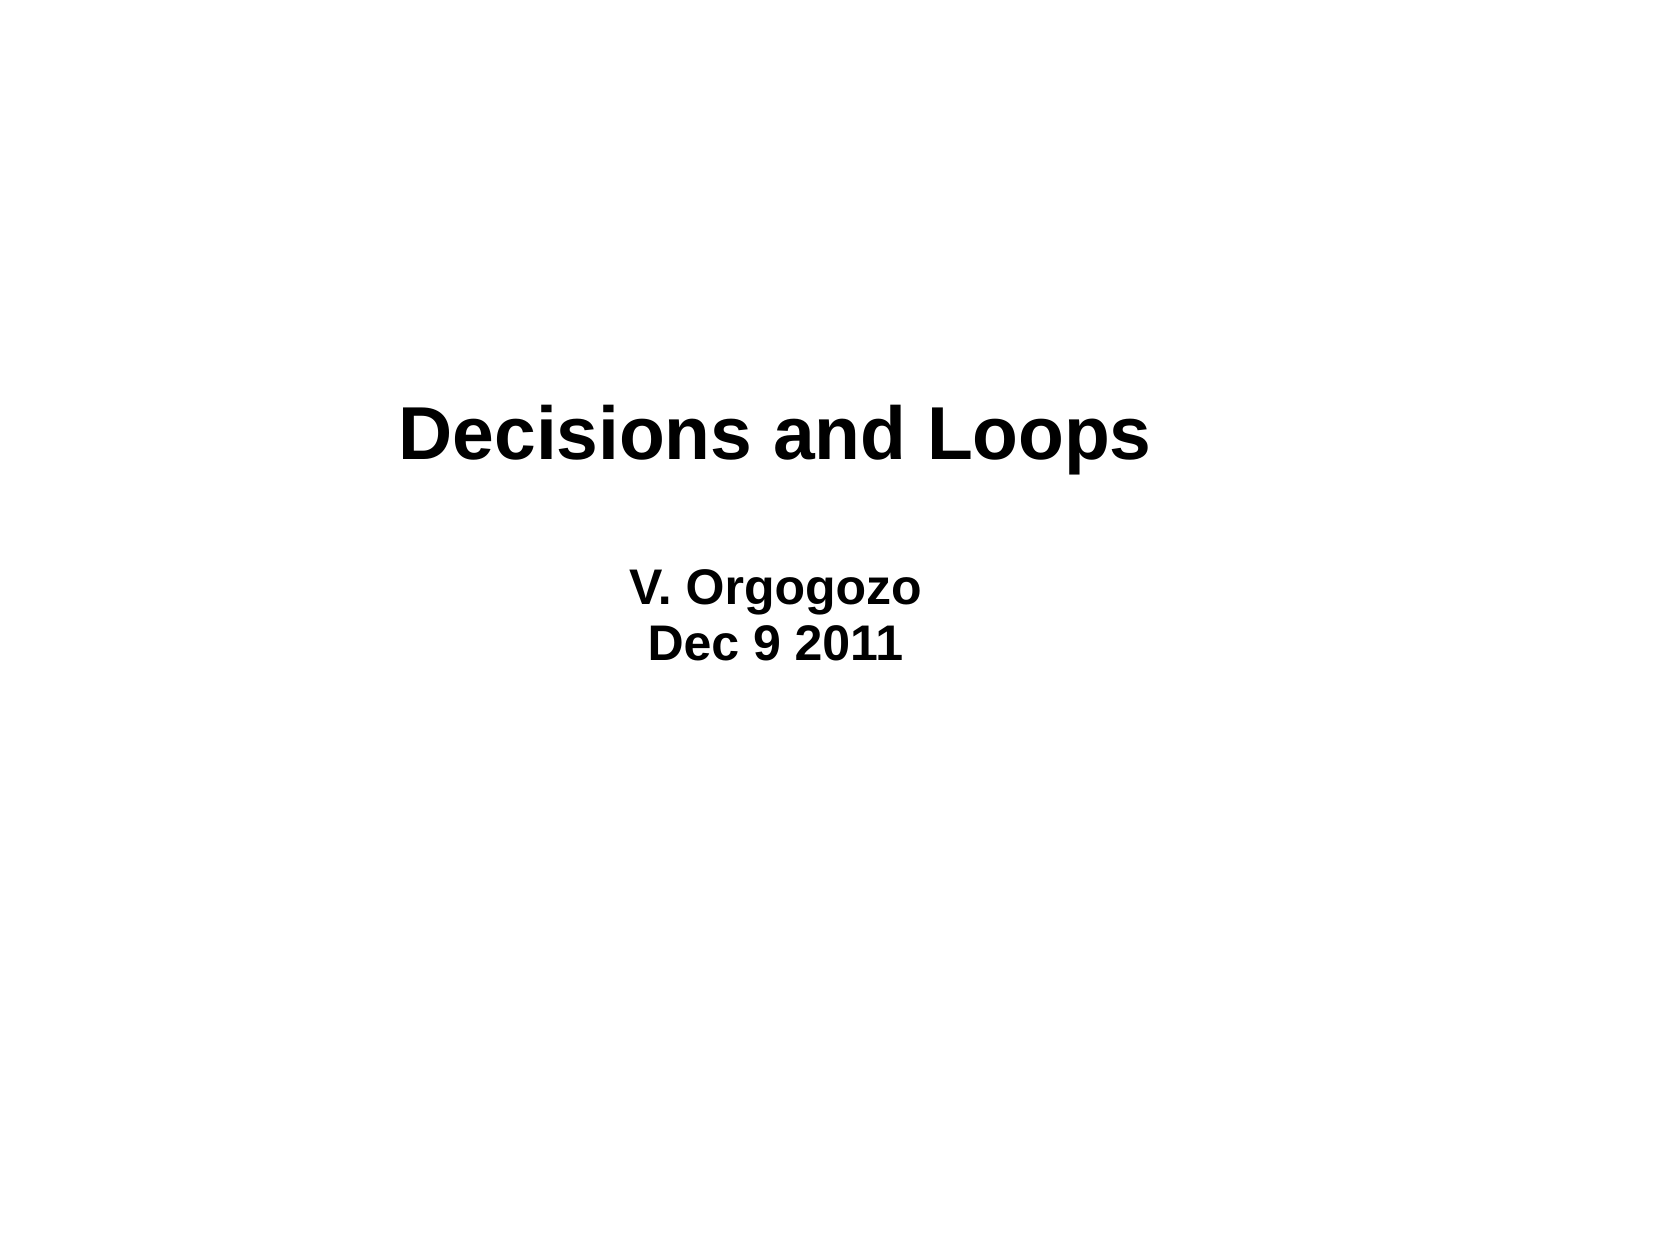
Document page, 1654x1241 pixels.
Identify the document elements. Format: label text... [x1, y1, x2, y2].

text_box Decisions and Loops V. Orgogozo Dec 9 2011 [383, 383, 1168, 679]
